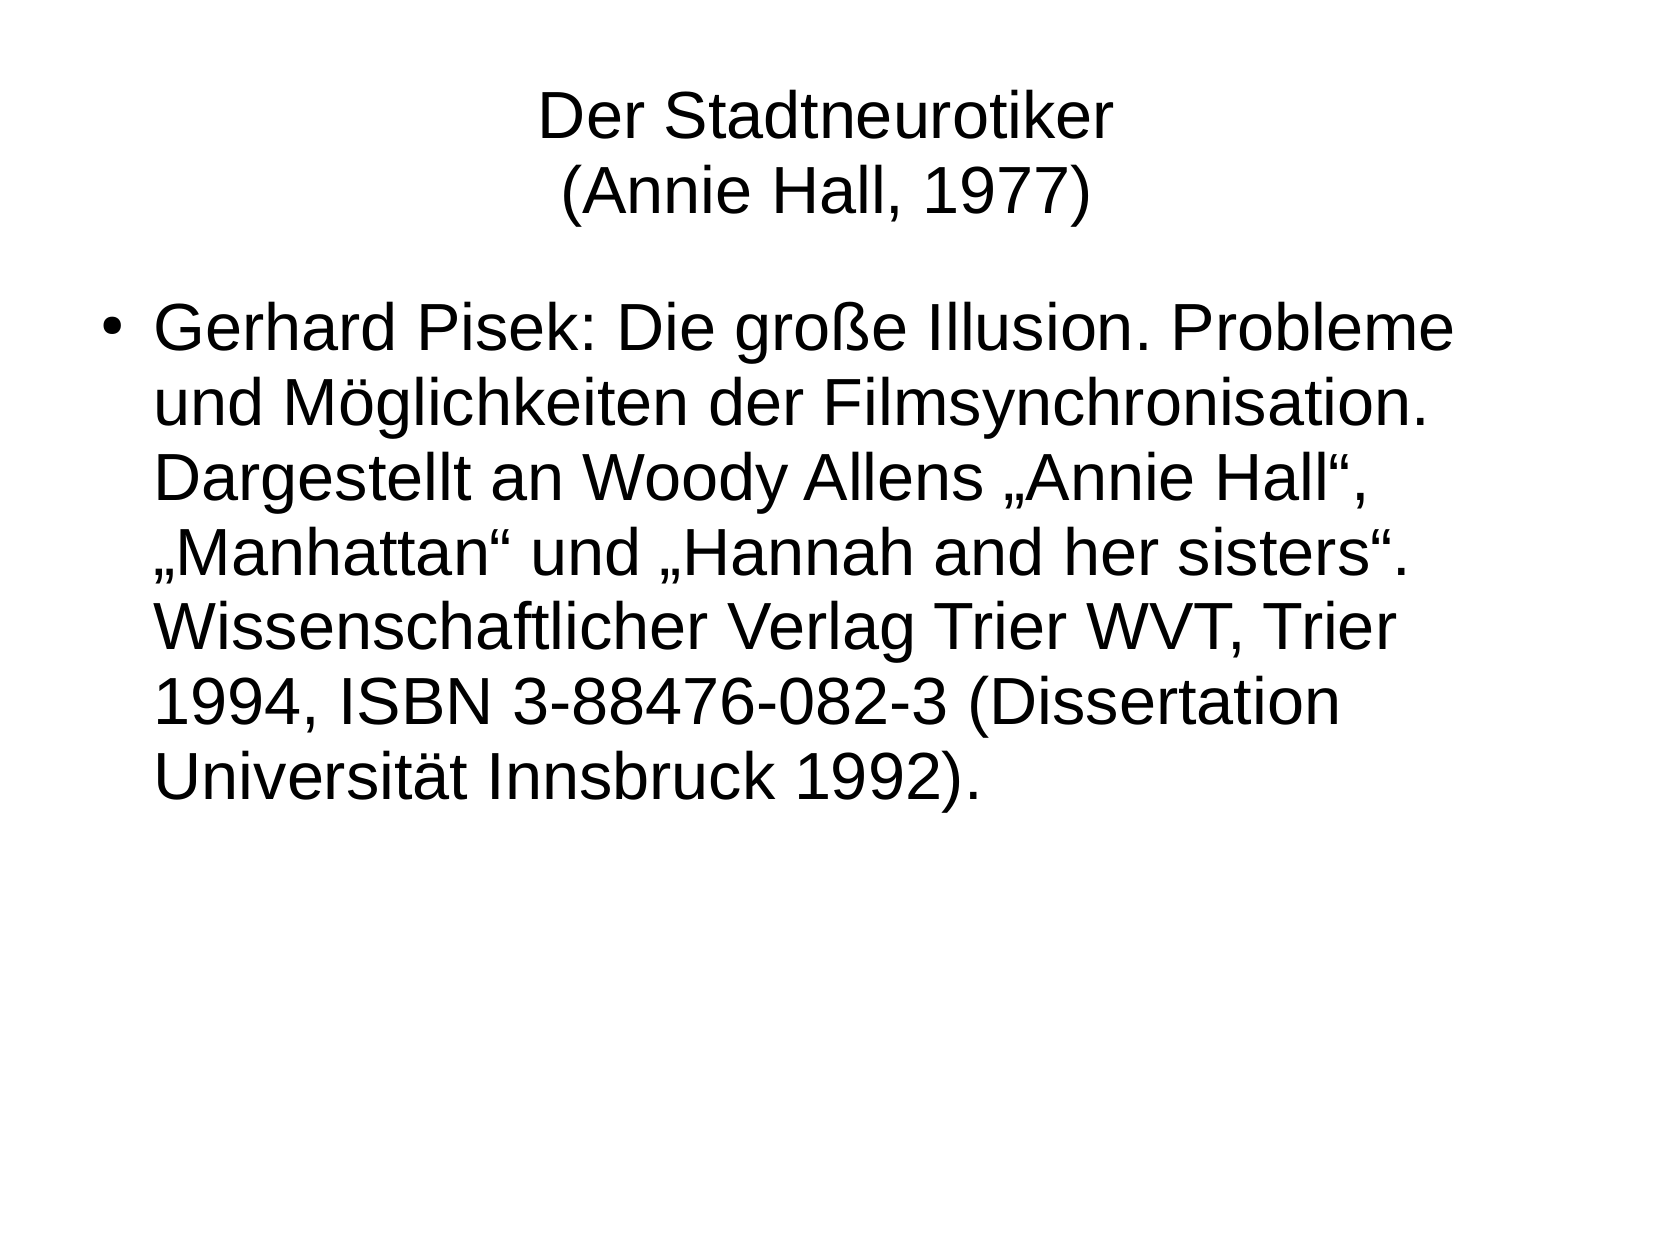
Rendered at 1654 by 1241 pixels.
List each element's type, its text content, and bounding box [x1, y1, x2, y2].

list Gerhard Pisek: Die große Illusion. Probleme und Möglichkeiten der Filmsynchronisation. Dargestellt an Woody Allens „Annie Hall“, „Manhattan“ und „Hannah and her sisters“. Wissenschaftlicher Verlag Trier WVT, Trier 1994, ISBN 3-88476-082-3 (Dissertation Universität Innsbruck 1992). [82, 290, 1571, 1010]
title Der Stadtneurotiker (Annie Hall, 1977) [82, 49, 1571, 257]
